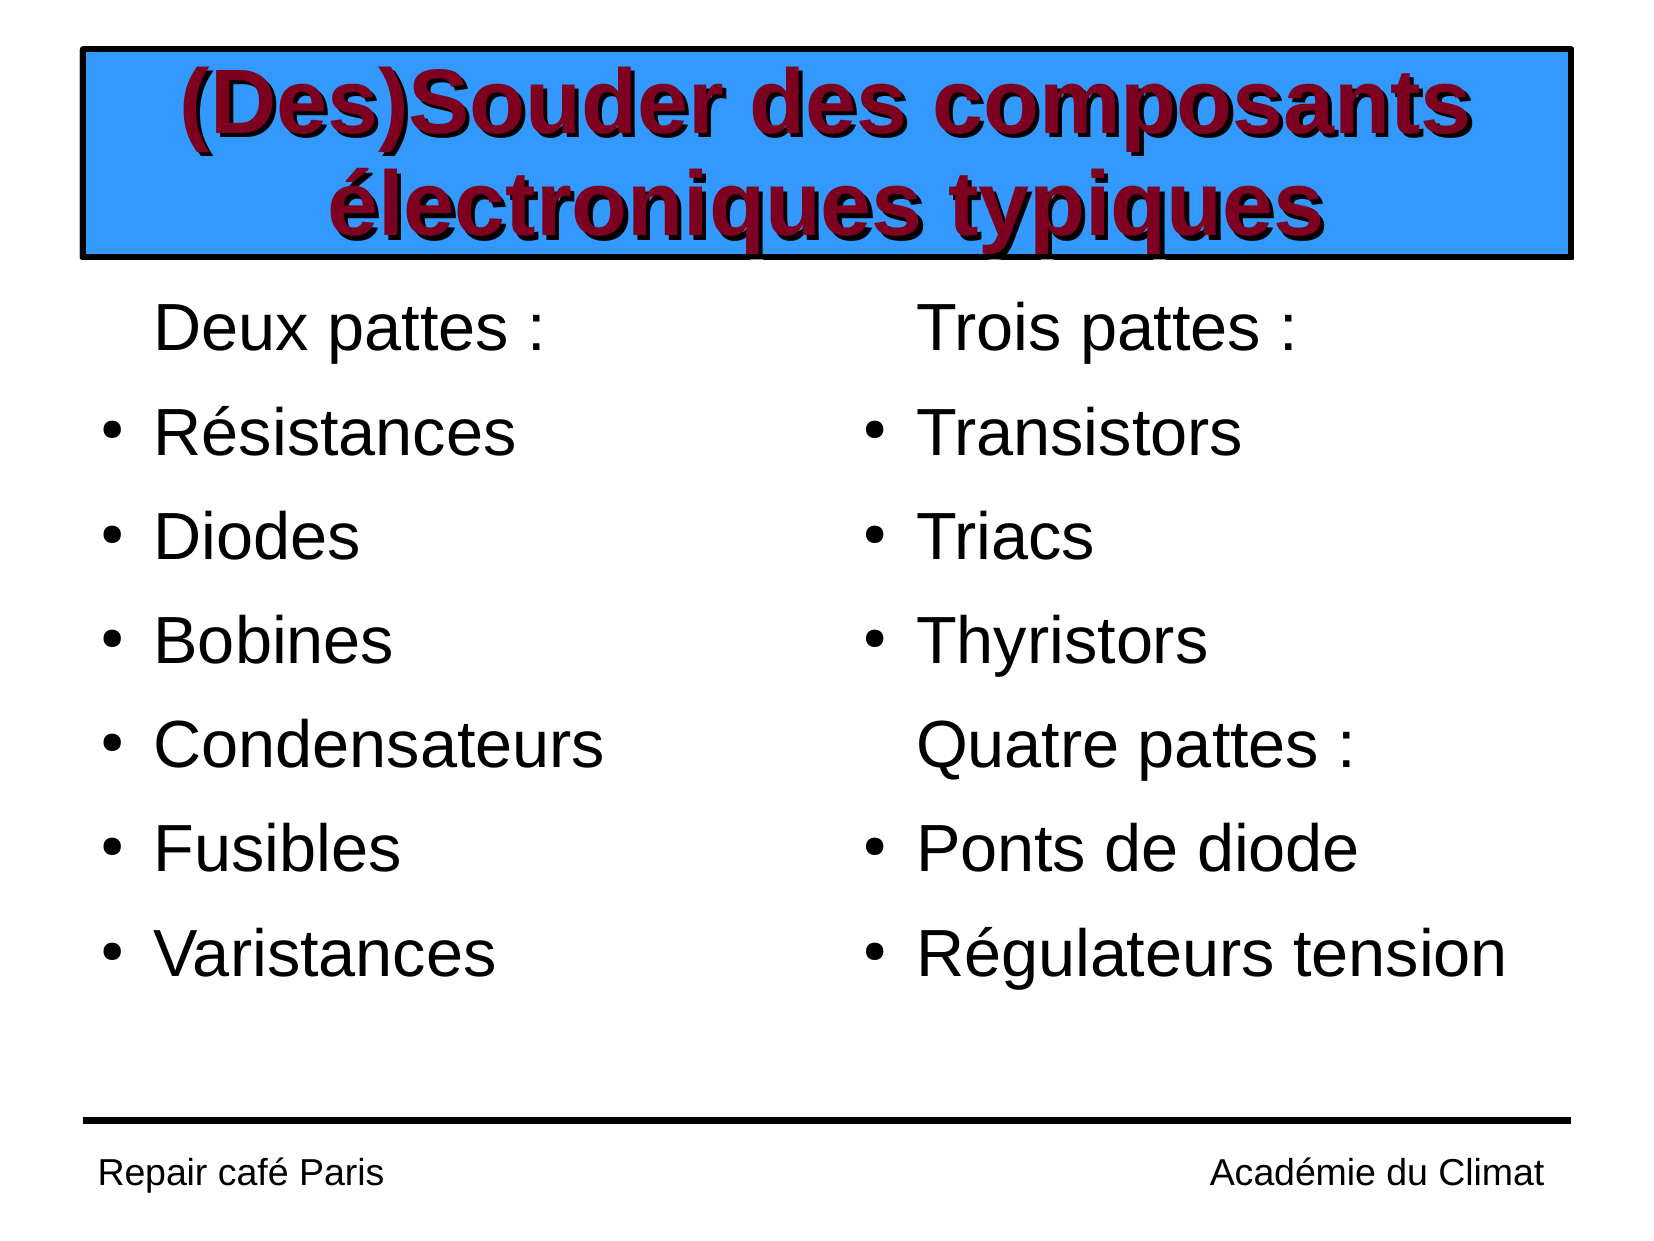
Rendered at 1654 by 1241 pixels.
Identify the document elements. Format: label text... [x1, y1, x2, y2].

list Deux pattes : Résistances Diodes Bobines Condensateurs Fusibles Varistances [82, 290, 809, 1010]
text_box Repair café Paris Académie du Climat [82, 1144, 1571, 1201]
title (Des)Souder des composants électroniques typiques [82, 49, 1571, 257]
list Trois pattes : Transistors Triacs Thyristors Quatre pattes : Ponts de diode Régulateurs tension [845, 290, 1572, 1010]
